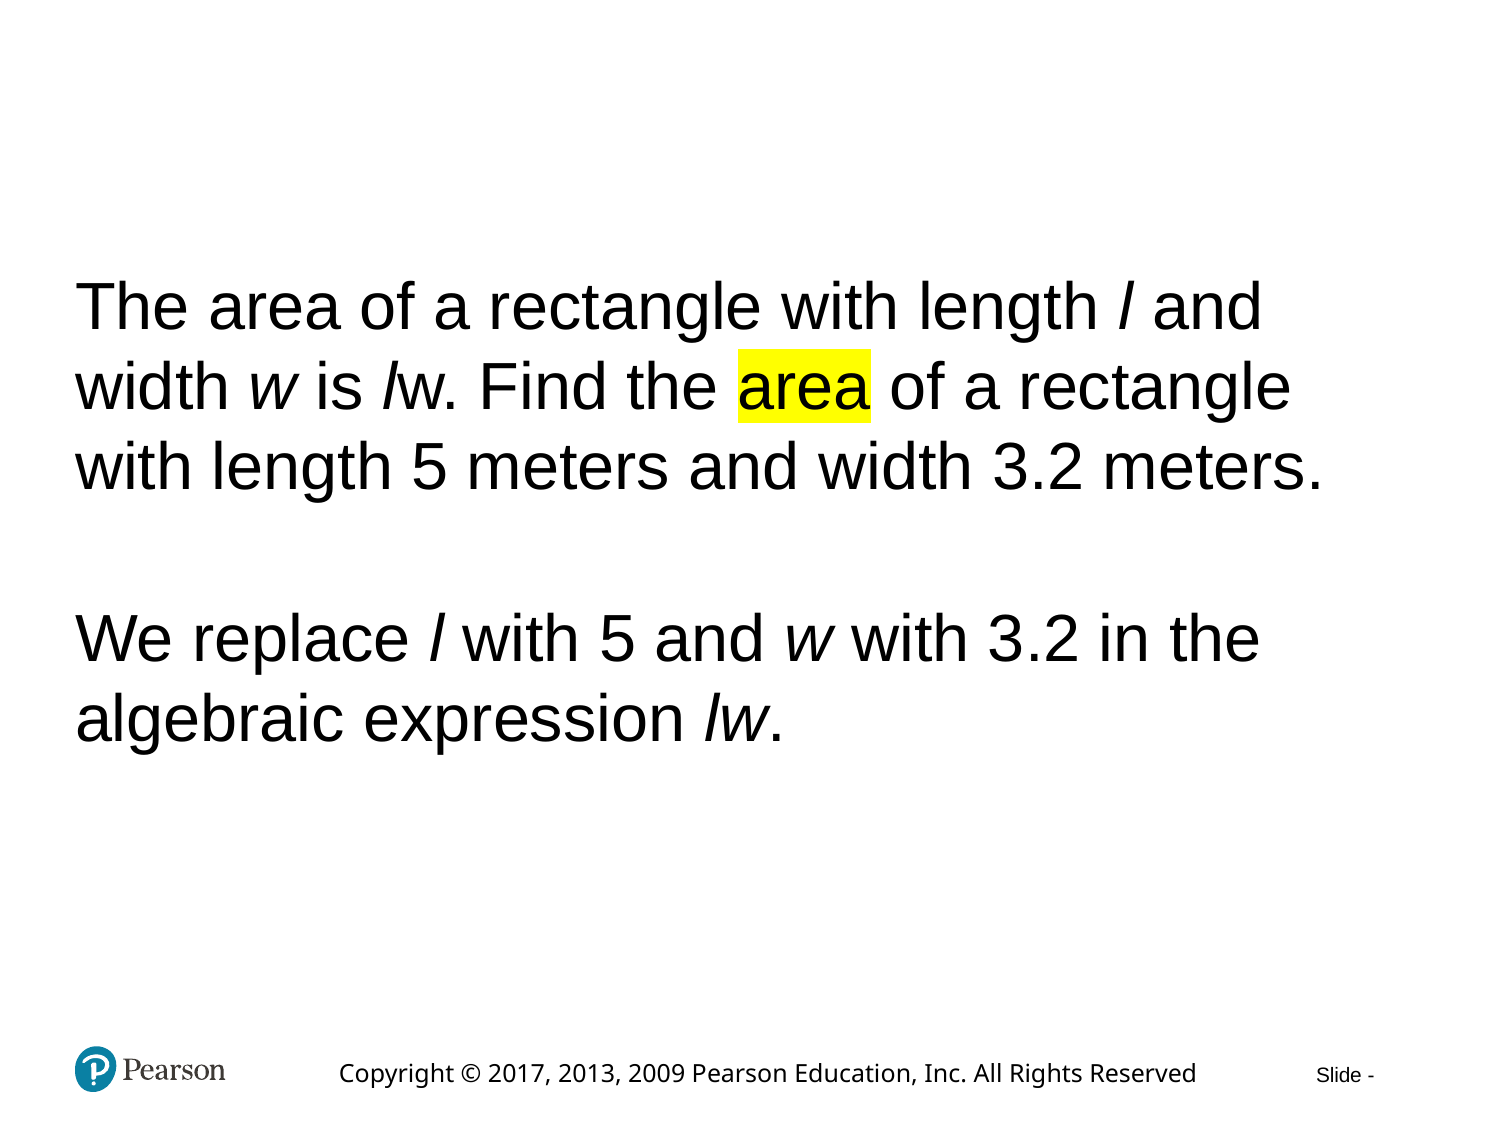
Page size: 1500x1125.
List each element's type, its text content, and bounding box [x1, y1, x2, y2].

list The area of a rectangle with length l and width w is lw. Find the area of a rectangle with length 5 meters and width 3.2 meters. [75, 262, 1425, 513]
list We replace l with 5 and w with 3.2 in the algebraic expression lw. [75, 594, 1425, 770]
